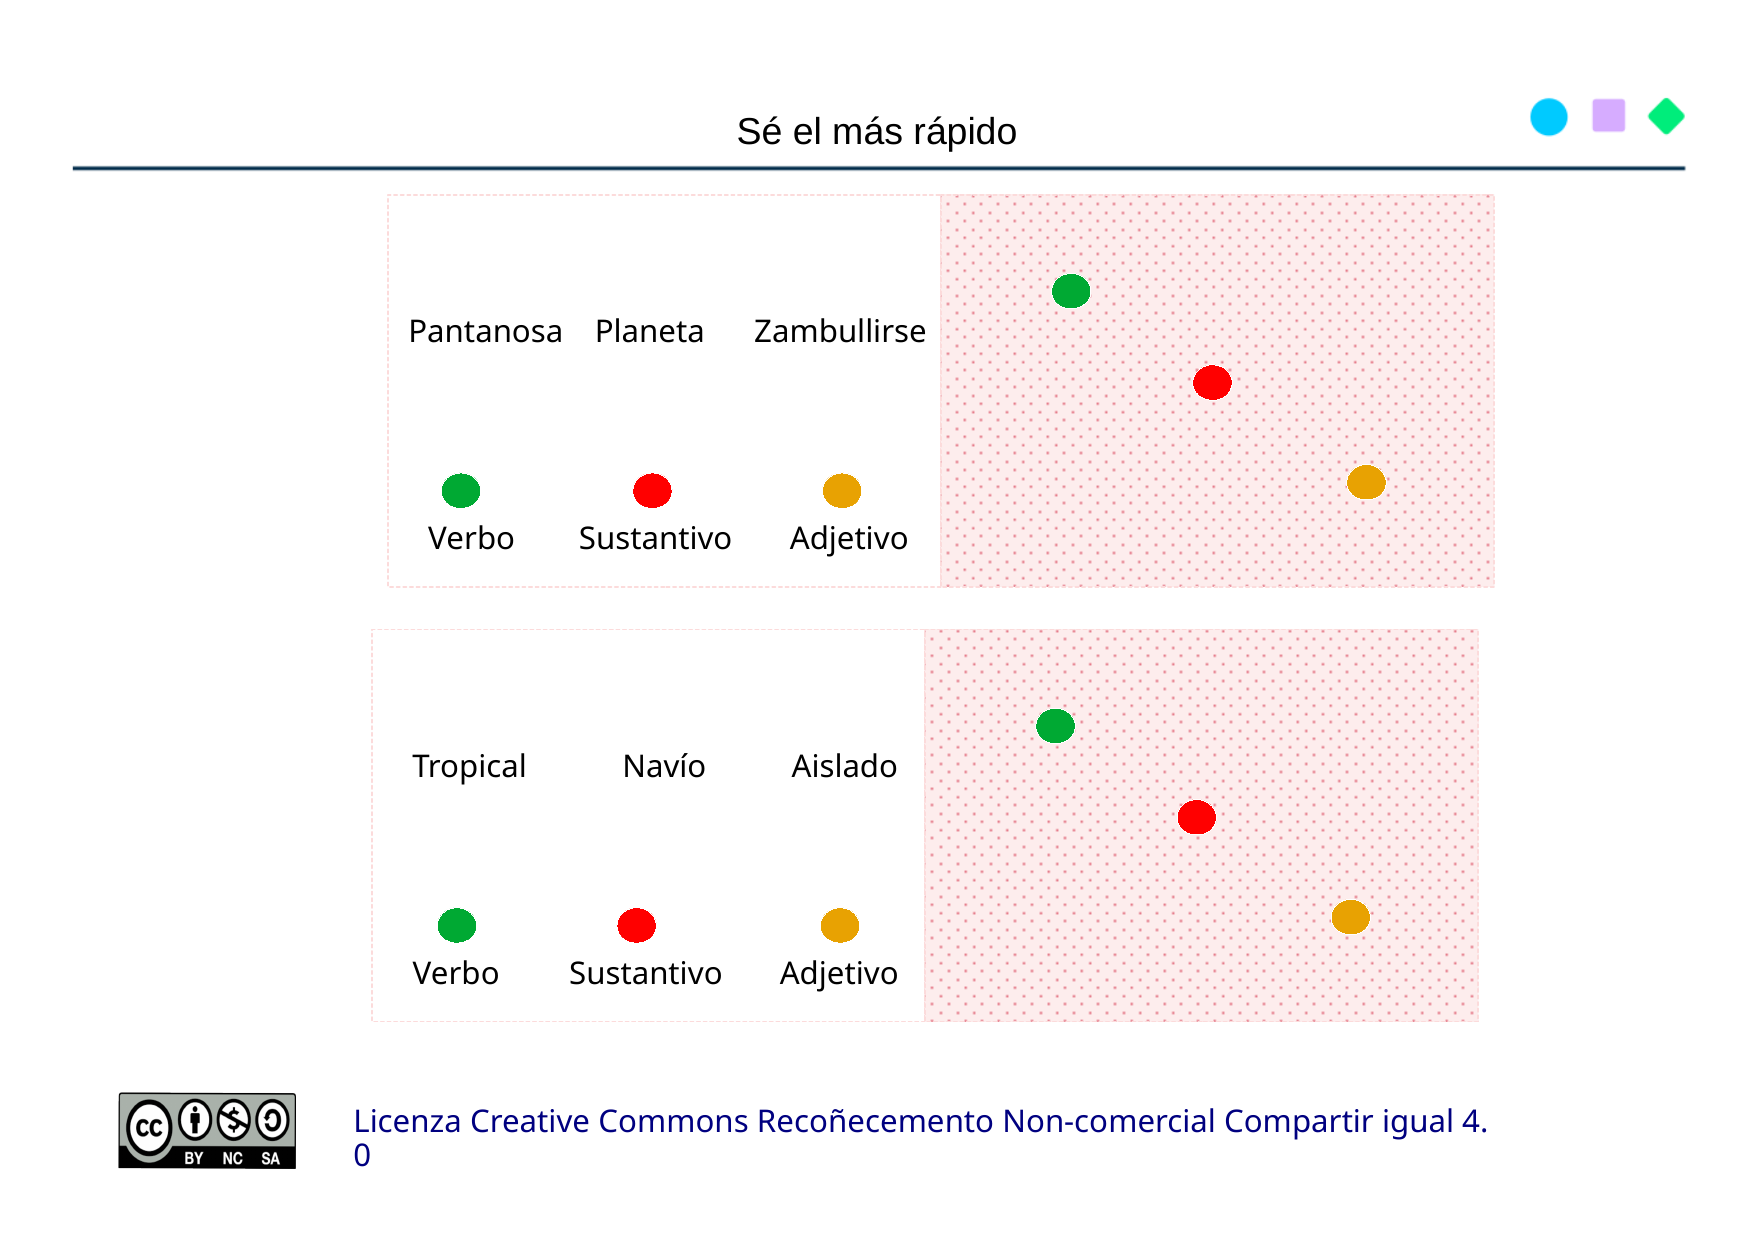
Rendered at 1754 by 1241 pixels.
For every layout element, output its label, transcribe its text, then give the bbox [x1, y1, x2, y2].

text_box Navío [607, 736, 752, 802]
text_box [437, 907, 477, 943]
text_box Tropical [397, 736, 584, 802]
text_box Verbo [413, 508, 560, 574]
text_box [925, 629, 1479, 1022]
text_box Adjetivo [765, 943, 925, 1015]
text_box Zambullirse [739, 301, 995, 367]
text_box Sustantivo [554, 943, 786, 1008]
text_box Planeta [580, 301, 739, 367]
text_box Aislado [776, 736, 953, 802]
text_box Verbo [397, 943, 544, 1008]
picture [118, 1092, 296, 1169]
text_box [822, 472, 862, 508]
text_box Pantanosa [393, 301, 580, 367]
picture [59, 70, 1695, 194]
text_box [441, 472, 481, 508]
text_box [820, 907, 860, 943]
text_box [940, 194, 1495, 587]
text_box Adjetivo [774, 508, 940, 580]
text_box Sustantivo [564, 508, 796, 574]
text_box [632, 472, 673, 508]
text_box [616, 907, 657, 943]
text_box Licenza Creative Commons Recoñecemento Non-comercial Compartir igual 4.0 [338, 1072, 1506, 1170]
